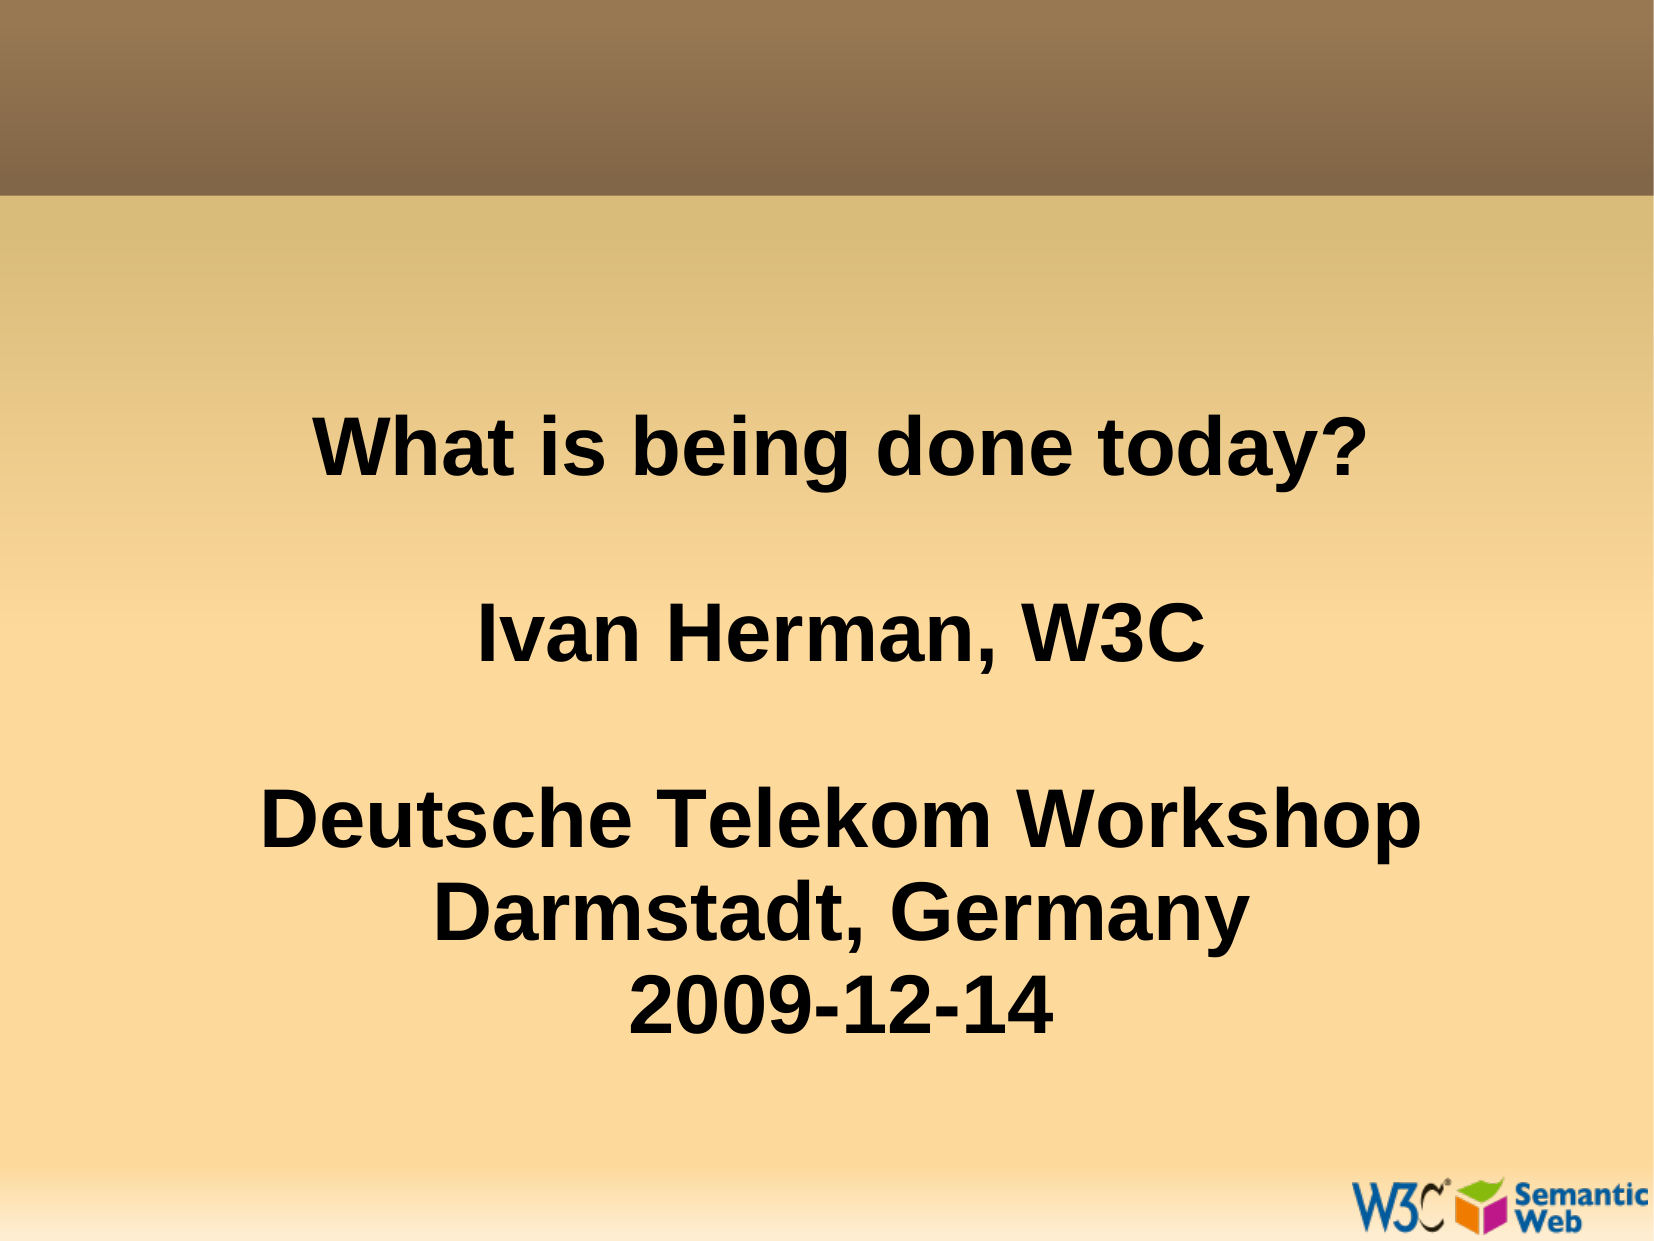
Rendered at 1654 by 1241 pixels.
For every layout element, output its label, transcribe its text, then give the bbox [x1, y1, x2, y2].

picture [0, 0, 1654, 1241]
title What is being done today? Ivan Herman, W3C Deutsche Telekom Workshop Darmstadt, Germany 2009-12-14 [29, 307, 1654, 1052]
